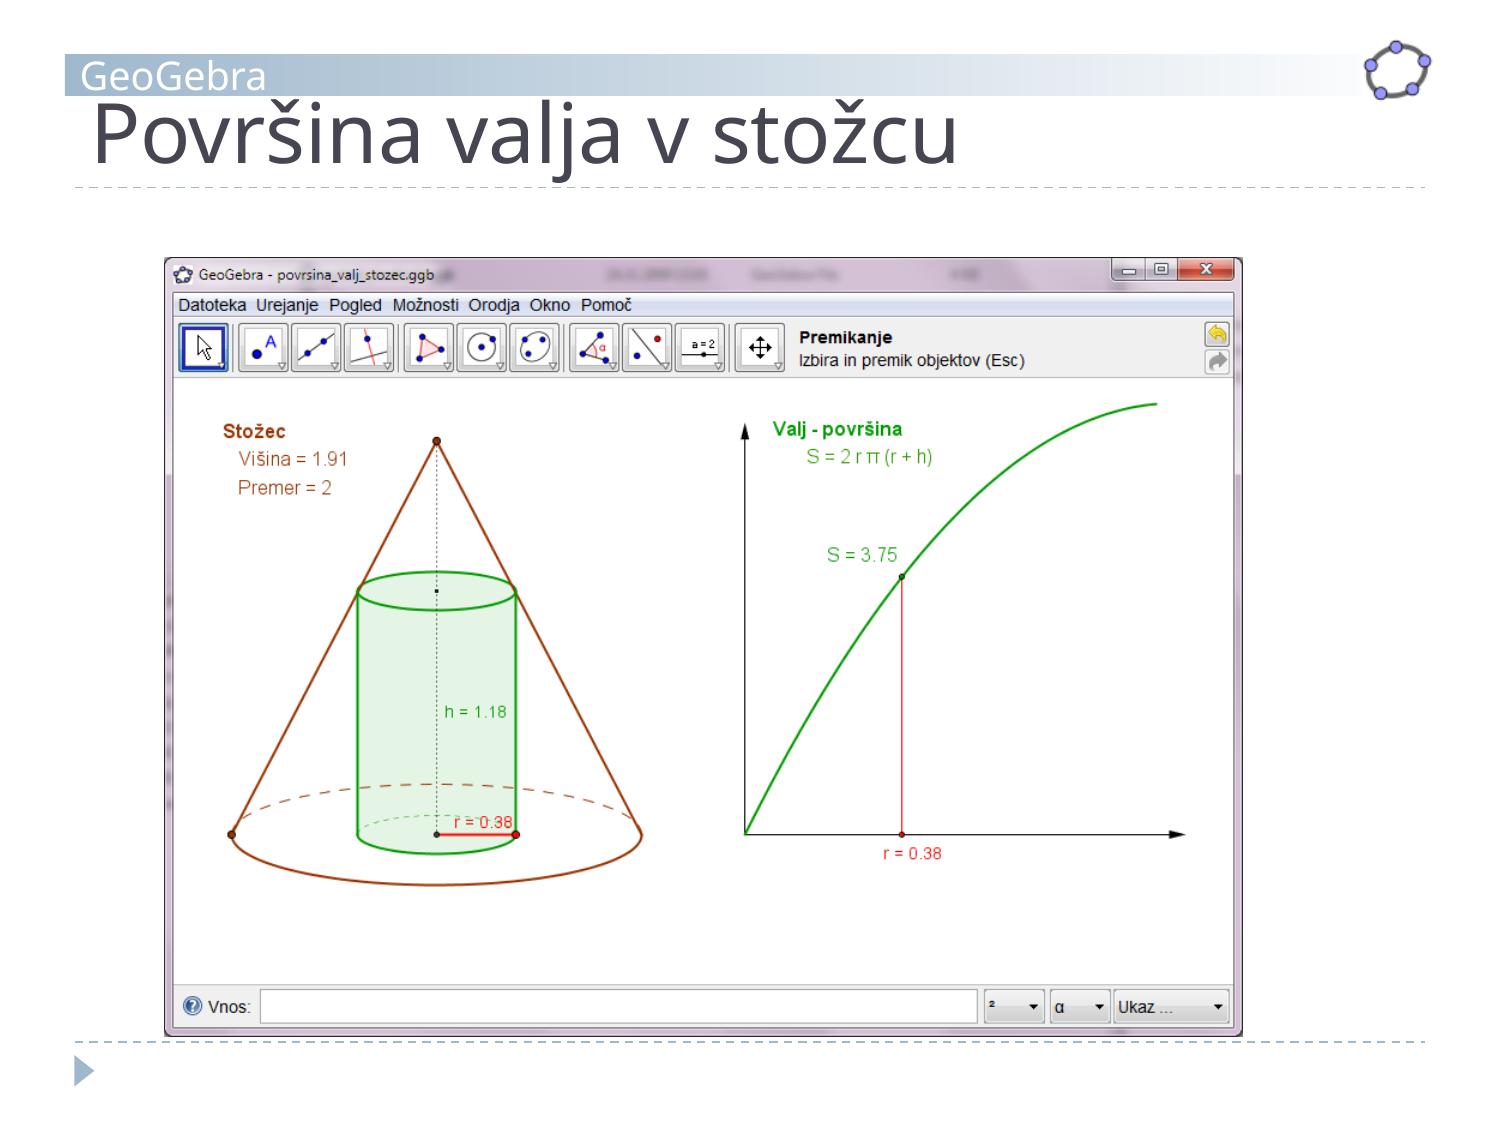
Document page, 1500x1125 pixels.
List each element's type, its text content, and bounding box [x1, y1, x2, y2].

picture [164, 257, 1243, 1037]
picture [1425, 35, 1434, 103]
title Površina valja v stožcu [75, 24, 1425, 188]
